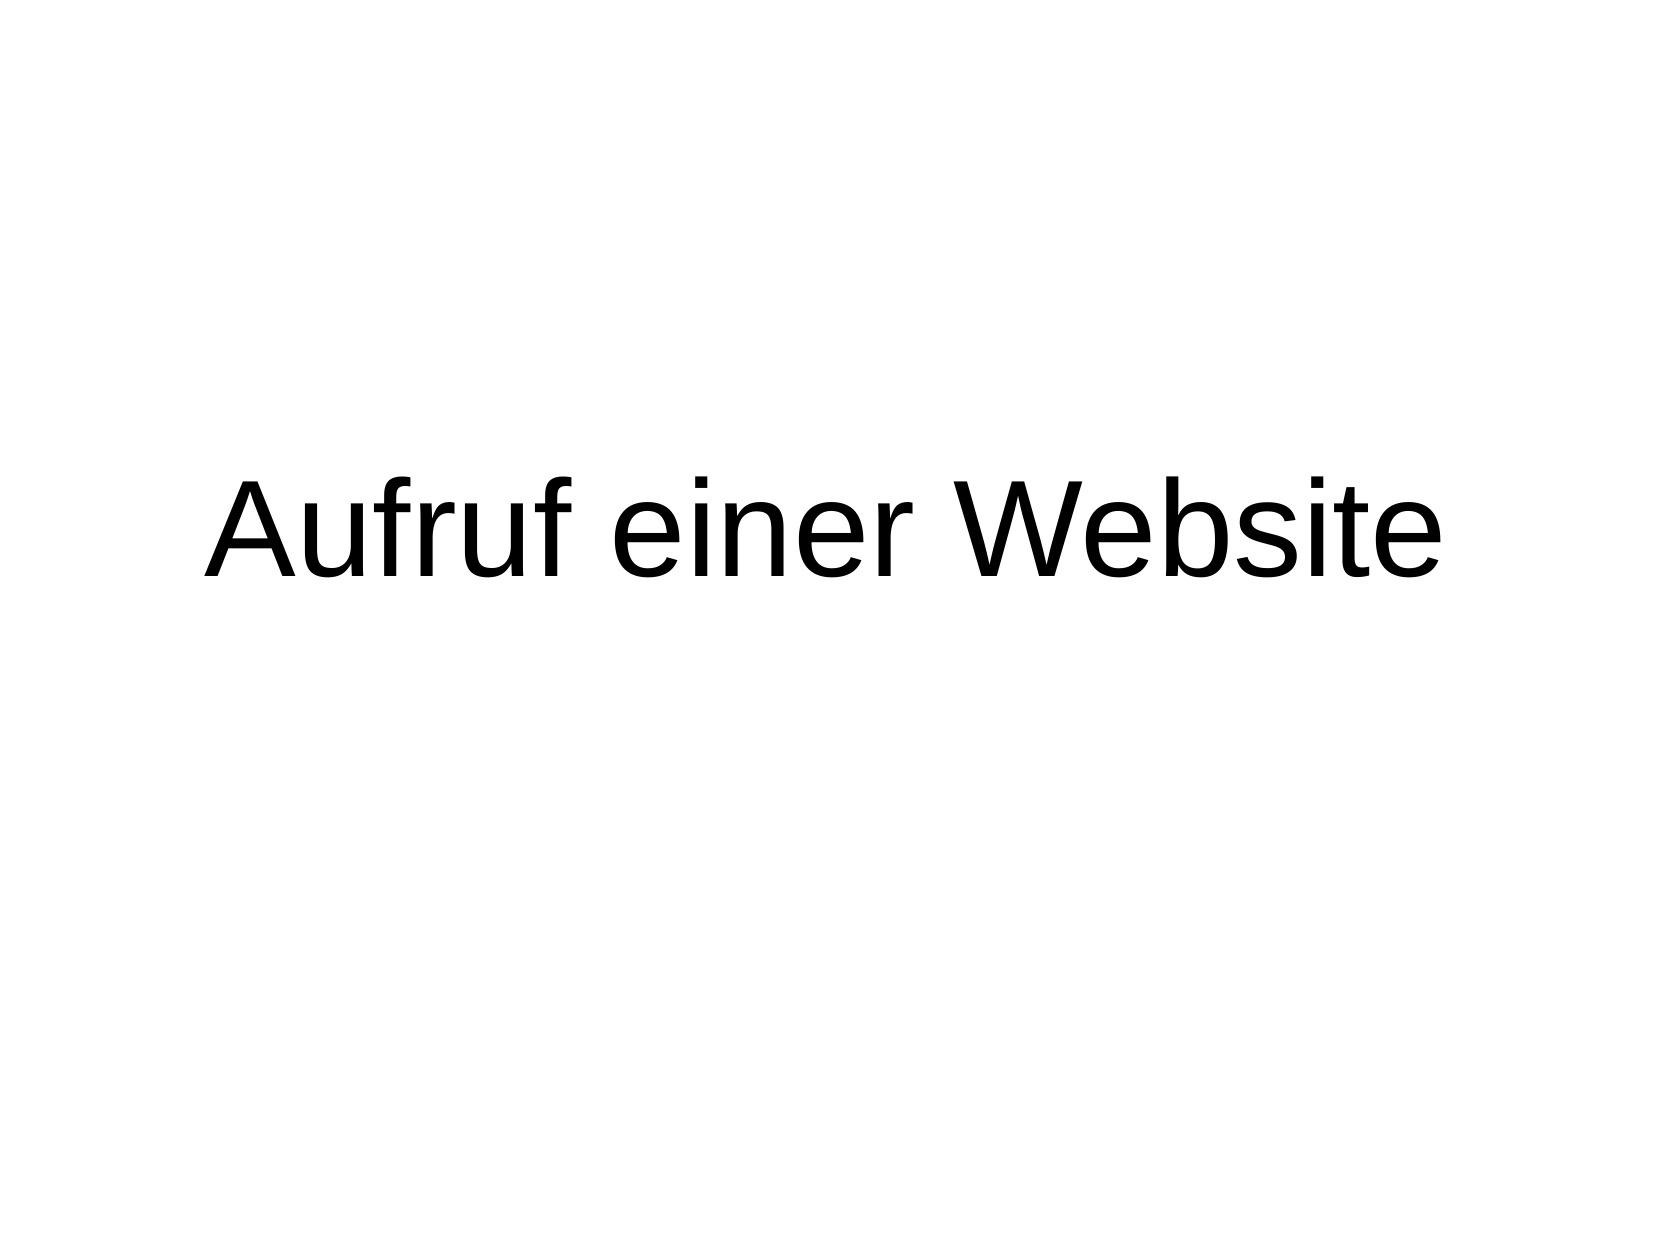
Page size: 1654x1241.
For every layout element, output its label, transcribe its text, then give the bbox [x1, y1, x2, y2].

title Aufruf einer Website [82, 425, 1571, 633]
